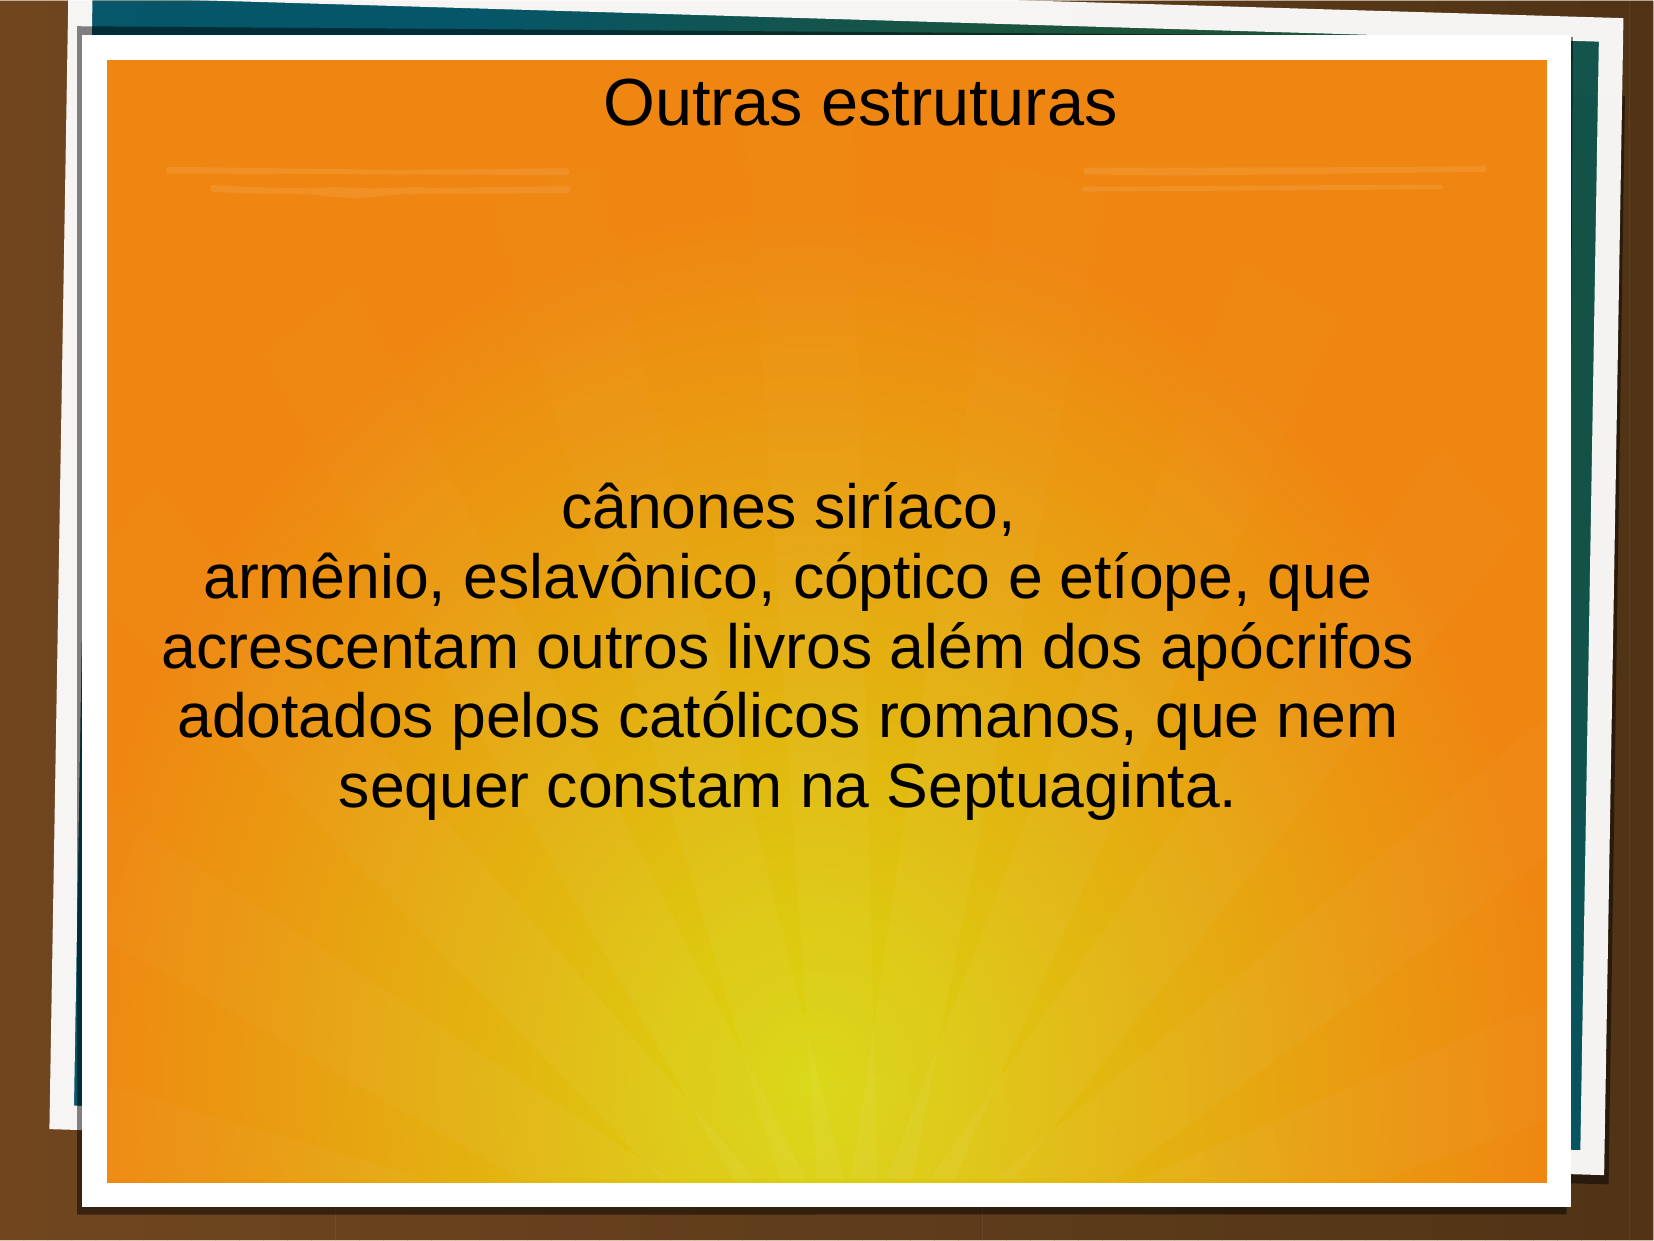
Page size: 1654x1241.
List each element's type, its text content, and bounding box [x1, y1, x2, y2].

title Outras estruturas [341, 48, 1381, 123]
subtitle cânones siríaco, armênio, eslavônico, cóptico e etíope, que acrescentam outros livros além dos apócrifos adotados pelos católicos romanos, que nem sequer constam na Septuaginta. [124, 123, 1453, 1170]
